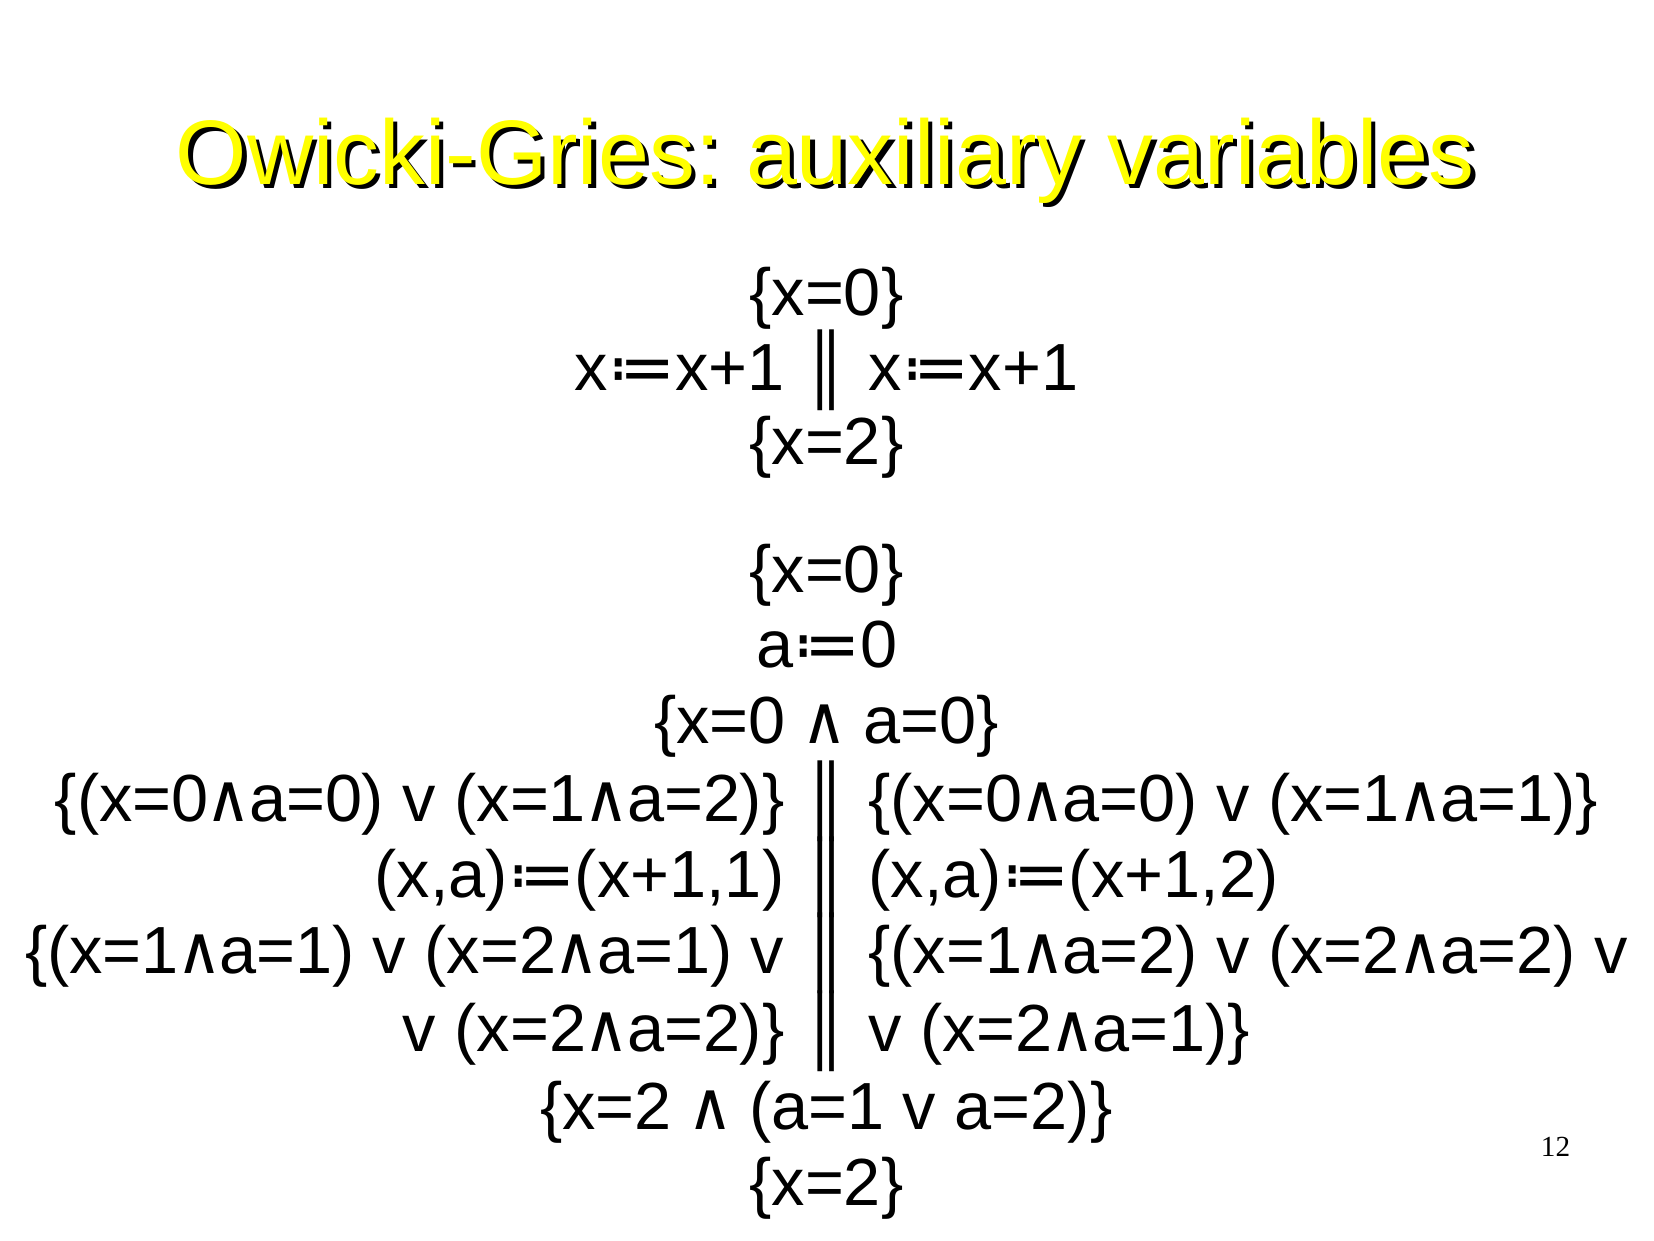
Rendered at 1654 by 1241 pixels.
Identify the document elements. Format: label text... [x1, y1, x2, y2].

title Owicki-Gries: auxiliary variables [82, 49, 1571, 254]
list {x=0} x≔x+1 ║ x≔x+1 {x=2} {x=0} a≔0 {x=0 ∧ a=0} {(x=0∧a=0) v (x=1∧a=2)} ║ {(x=0∧a=0) v (x=1∧a=1)} (x,a)≔(x+1,1) ║ (x,a)≔(x+1,2) {(x=1∧a=1) v (x=2∧a=1) v ║ {(x=1∧a=2) v (x=2∧a=2) v v (x=2∧a=2)} ║ v (x=2∧a=1)} {x=2 ∧ (a=1 v a=2)} {x=2} [0, 254, 1653, 1241]
